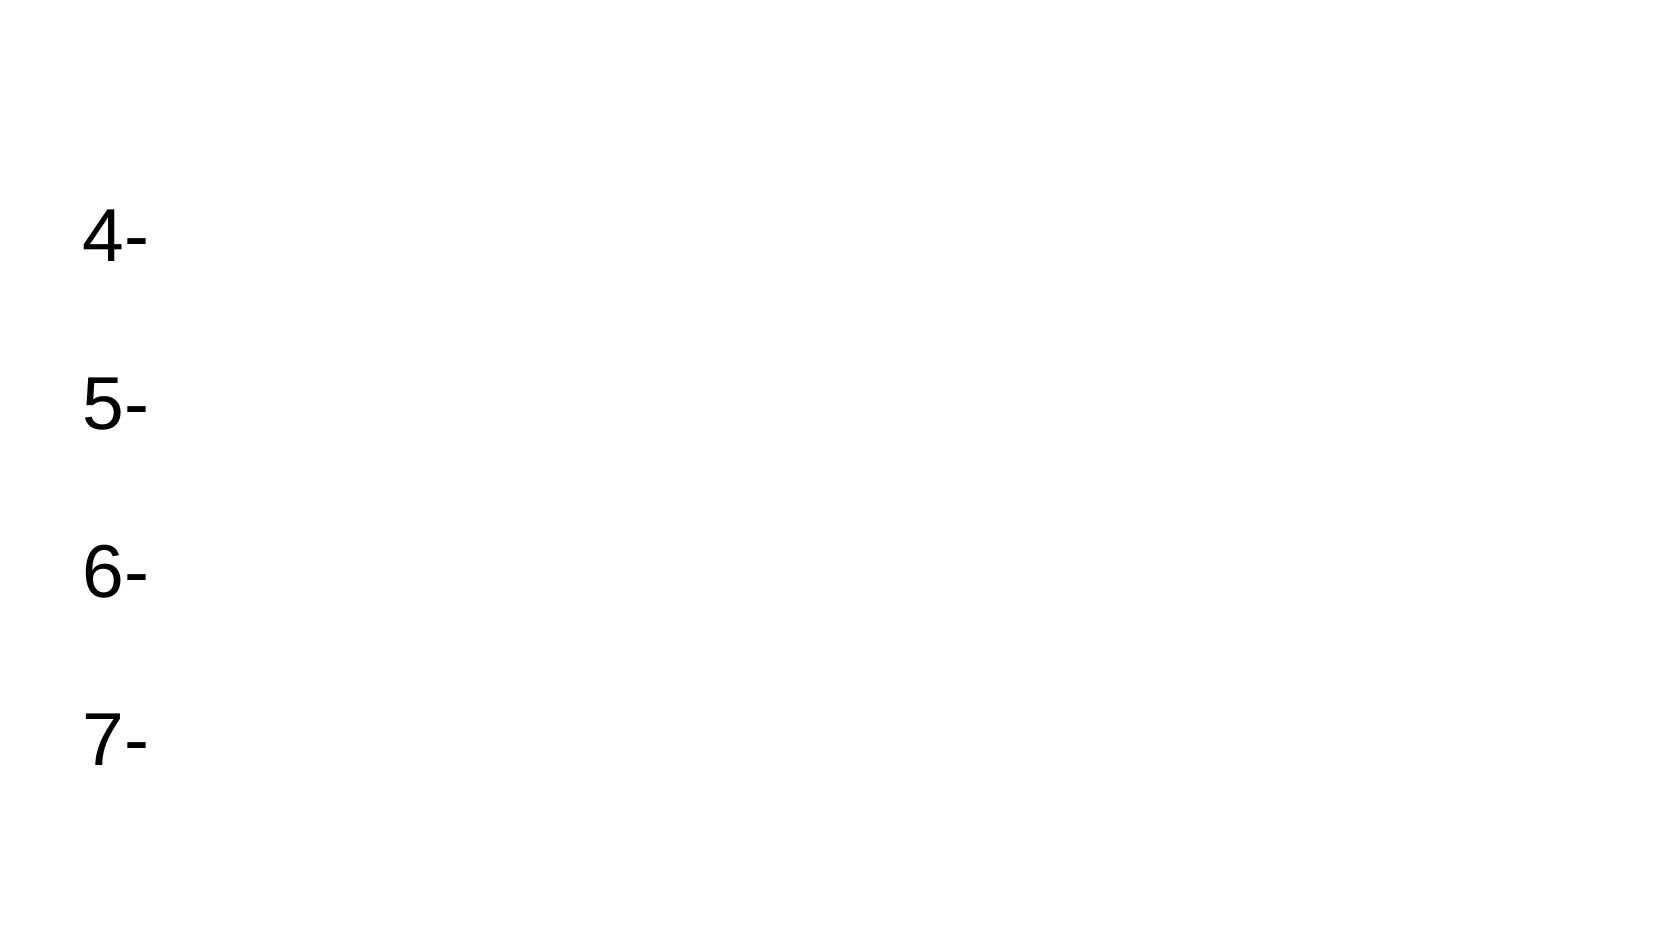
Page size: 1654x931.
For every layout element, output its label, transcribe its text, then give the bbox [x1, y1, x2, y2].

subtitle 4- 5- 6- 7- [82, 193, 1571, 782]
